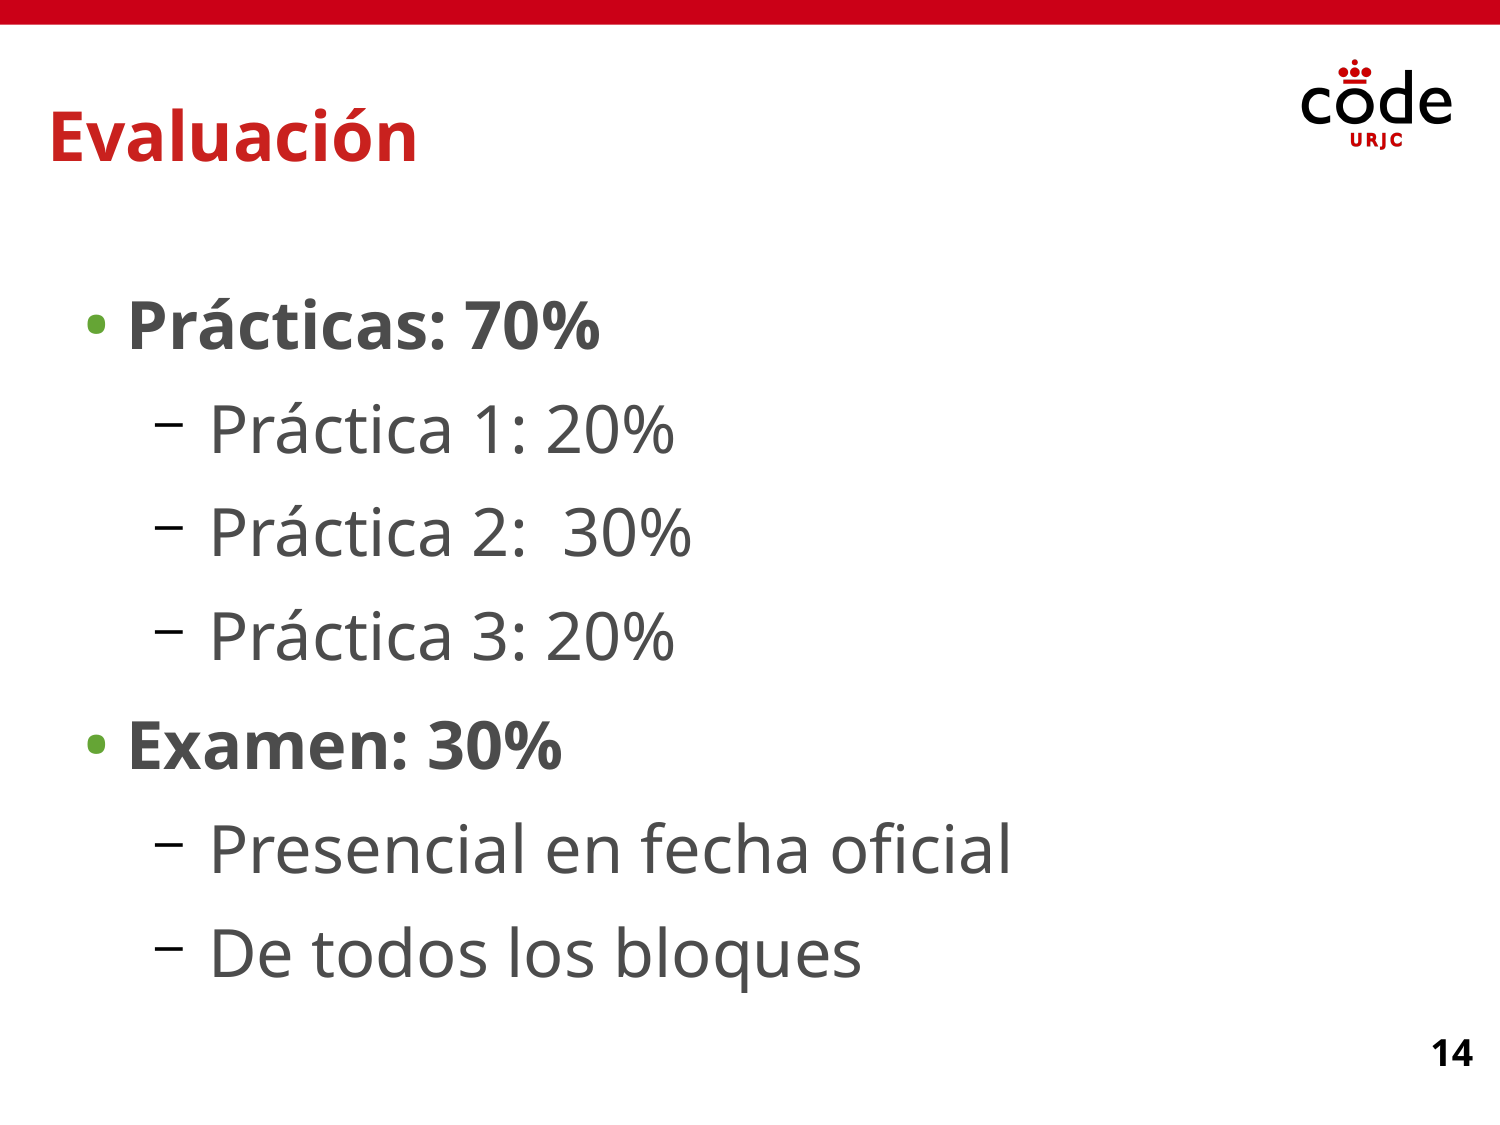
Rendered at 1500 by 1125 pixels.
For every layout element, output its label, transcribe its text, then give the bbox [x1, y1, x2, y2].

picture [1284, 50, 1468, 161]
title Evaluación [32, 79, 1383, 189]
list Prácticas: 70% Práctica 1: 20% Práctica 2: 30% Práctica 3: 20% Examen: 30% Presencial en fecha oficial De todos los bloques [51, 259, 1436, 1013]
